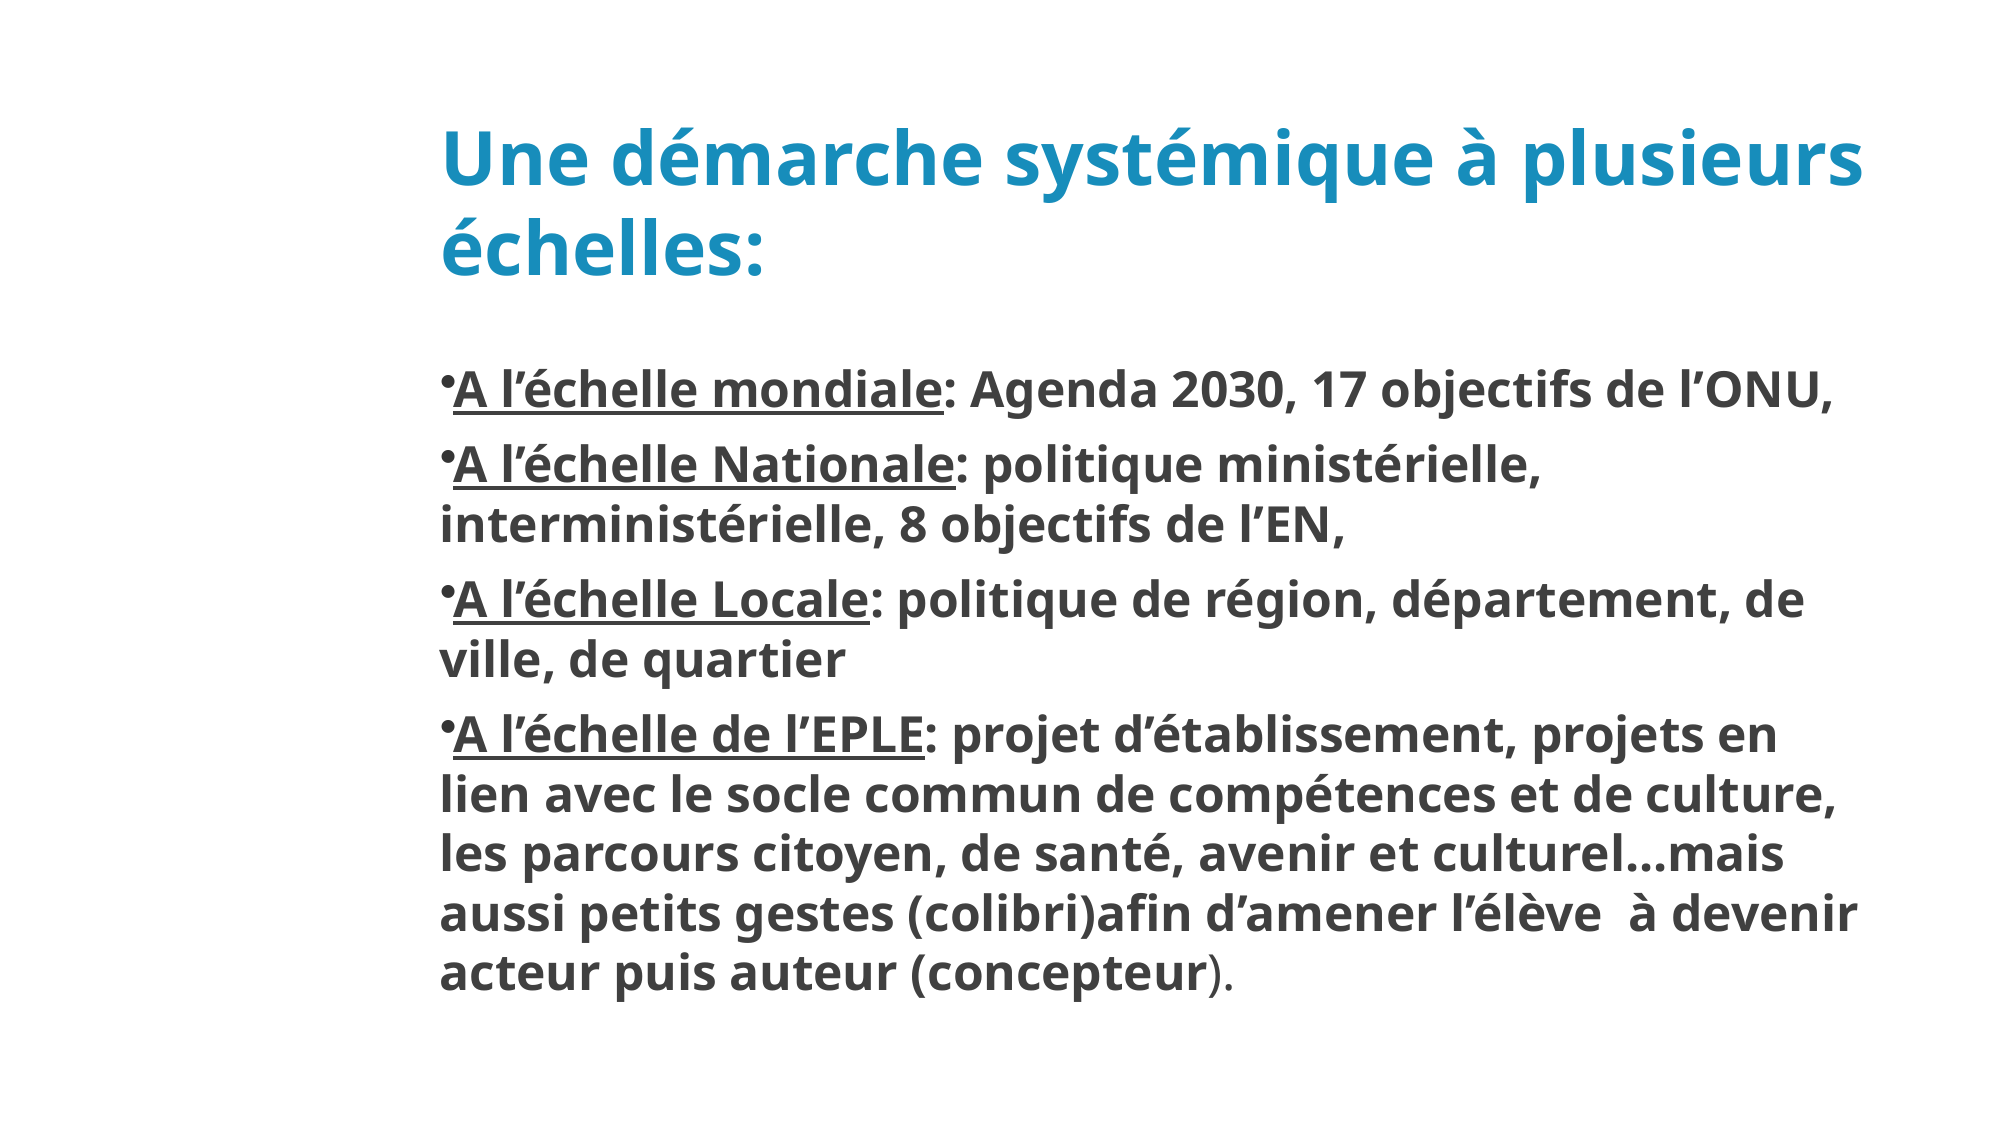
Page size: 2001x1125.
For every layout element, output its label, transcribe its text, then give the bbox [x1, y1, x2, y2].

title Une démarche systémique à plusieurs échelles: [425, 102, 1888, 313]
list A l’échelle mondiale: Agenda 2030, 17 objectifs de l’ONU, A l’échelle Nationale: politique ministérielle, interministérielle, 8 objectifs de l’EN, A l’échelle Locale: politique de région, département, de ville, de quartier A l’échelle de l’EPLE: projet d’établissement, projets en lien avec le socle commun de compétences et de culture, les parcours citoyen, de santé, avenir et culturel...mais aussi petits gestes (colibri)afin d’amener l’élève à devenir acteur puis auteur (concepteur). [424, 350, 1888, 1100]
